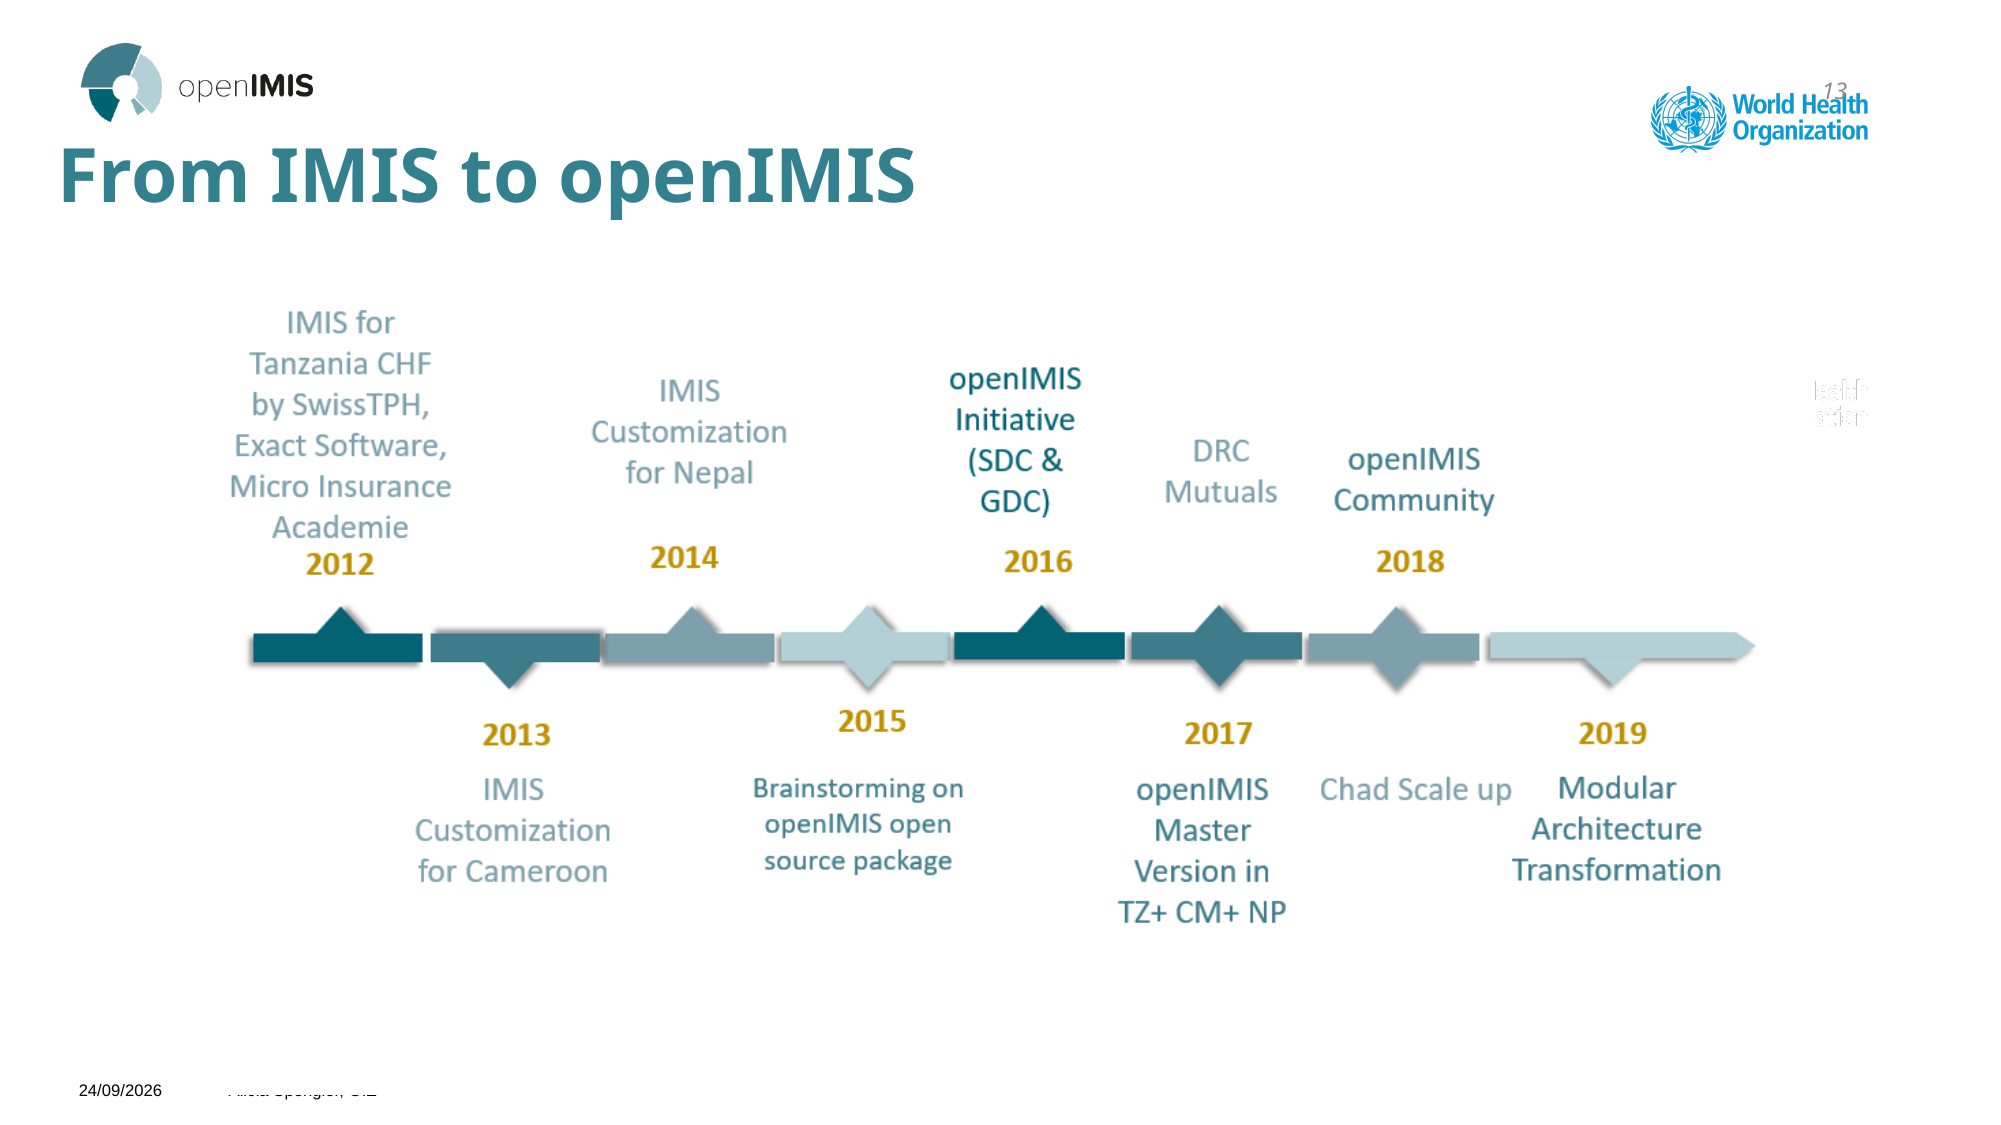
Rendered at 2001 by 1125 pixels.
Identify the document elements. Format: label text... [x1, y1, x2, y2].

picture [1768, 62, 1922, 177]
title From IMIS to openIMIS [42, 100, 1768, 256]
slide_number <number> [1412, 61, 1863, 122]
slide_number 13/06/2020 [78, 1079, 209, 1109]
picture [81, 43, 313, 100]
footer Alicia Spengler, GIZ [228, 1095, 600, 1109]
picture [165, 227, 1922, 1095]
